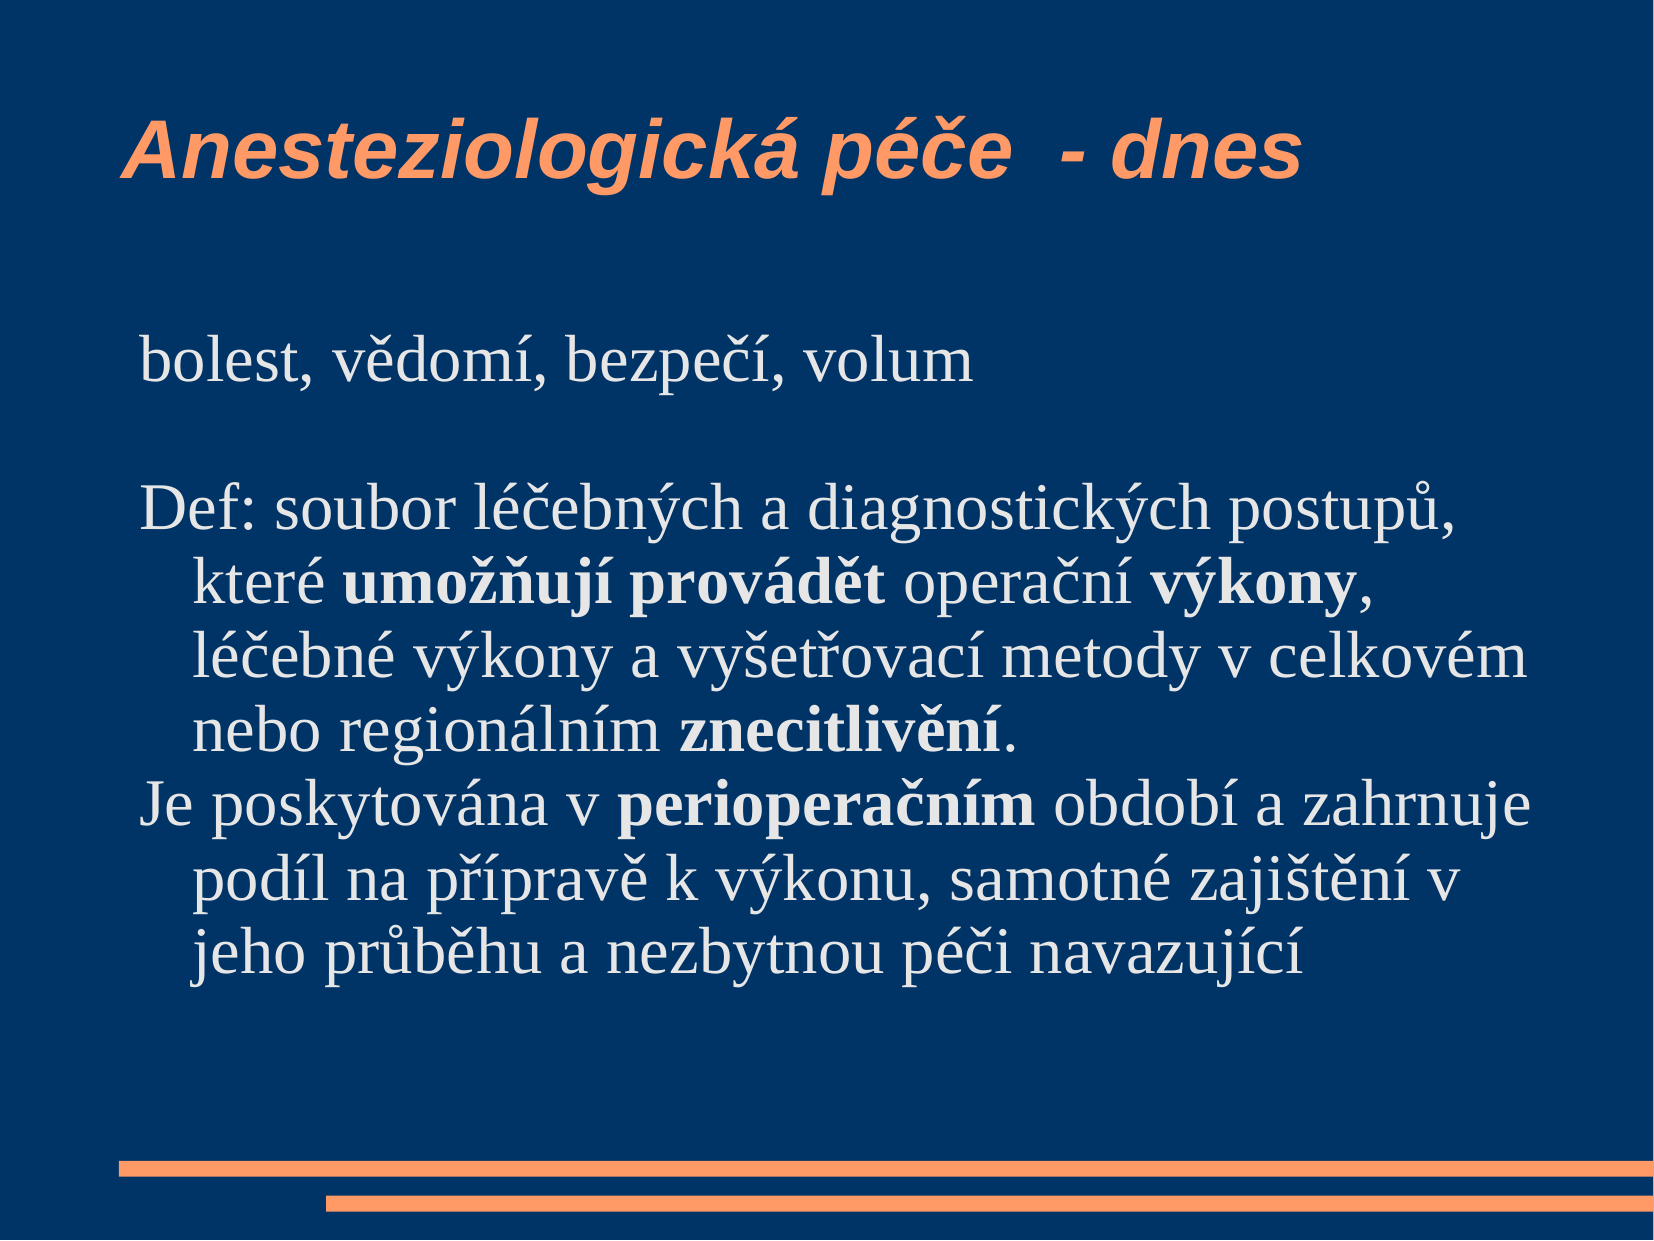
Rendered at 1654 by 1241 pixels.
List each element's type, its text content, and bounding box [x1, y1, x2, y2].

title Anesteziologická péče - dnes [121, 46, 1534, 254]
list bolest, vědomí, bezpečí, volum Def: soubor léčebných a diagnostických postupů, které umožňují provádět operační výkony, léčebné výkony a vyšetřovací metody v celkovém nebo regionálním znecitlivění. Je poskytována v perioperačním období a zahrnuje podíl na přípravě k výkonu, samotné zajištění v jeho průběhu a nezbytnou péči navazující [121, 322, 1561, 1154]
